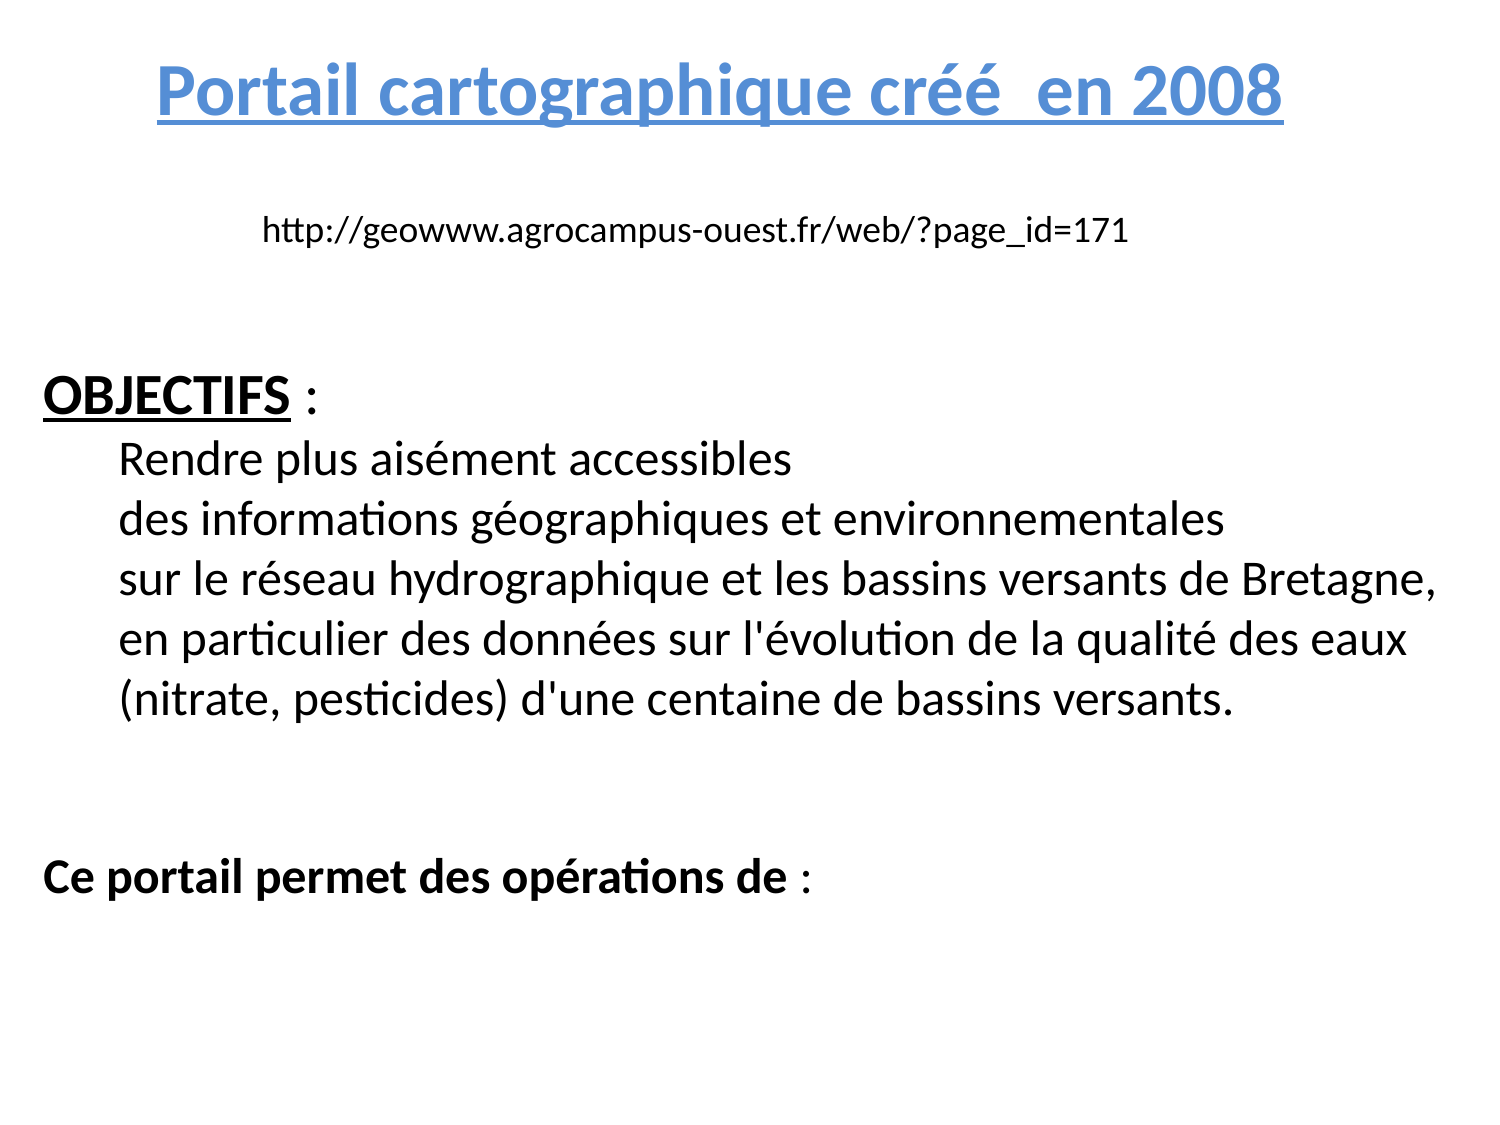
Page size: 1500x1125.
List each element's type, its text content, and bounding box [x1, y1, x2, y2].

text_box Portail cartographique créé en 2008 [41, 30, 1400, 161]
text_box OBJECTIFS : Rendre plus aisément accessibles des informations géographiques et environnementales sur le réseau hydrographique et les bassins versants de Bretagne, en particulier des données sur l'évolution de la qualité des eaux (nitrate, pesticides) d'une centaine de bassins versants. Ce portail permet des opérations de : [28, 303, 1458, 969]
text_box http://geowww.agrocampus-ouest.fr/web/?page_id=171 [247, 197, 1146, 303]
